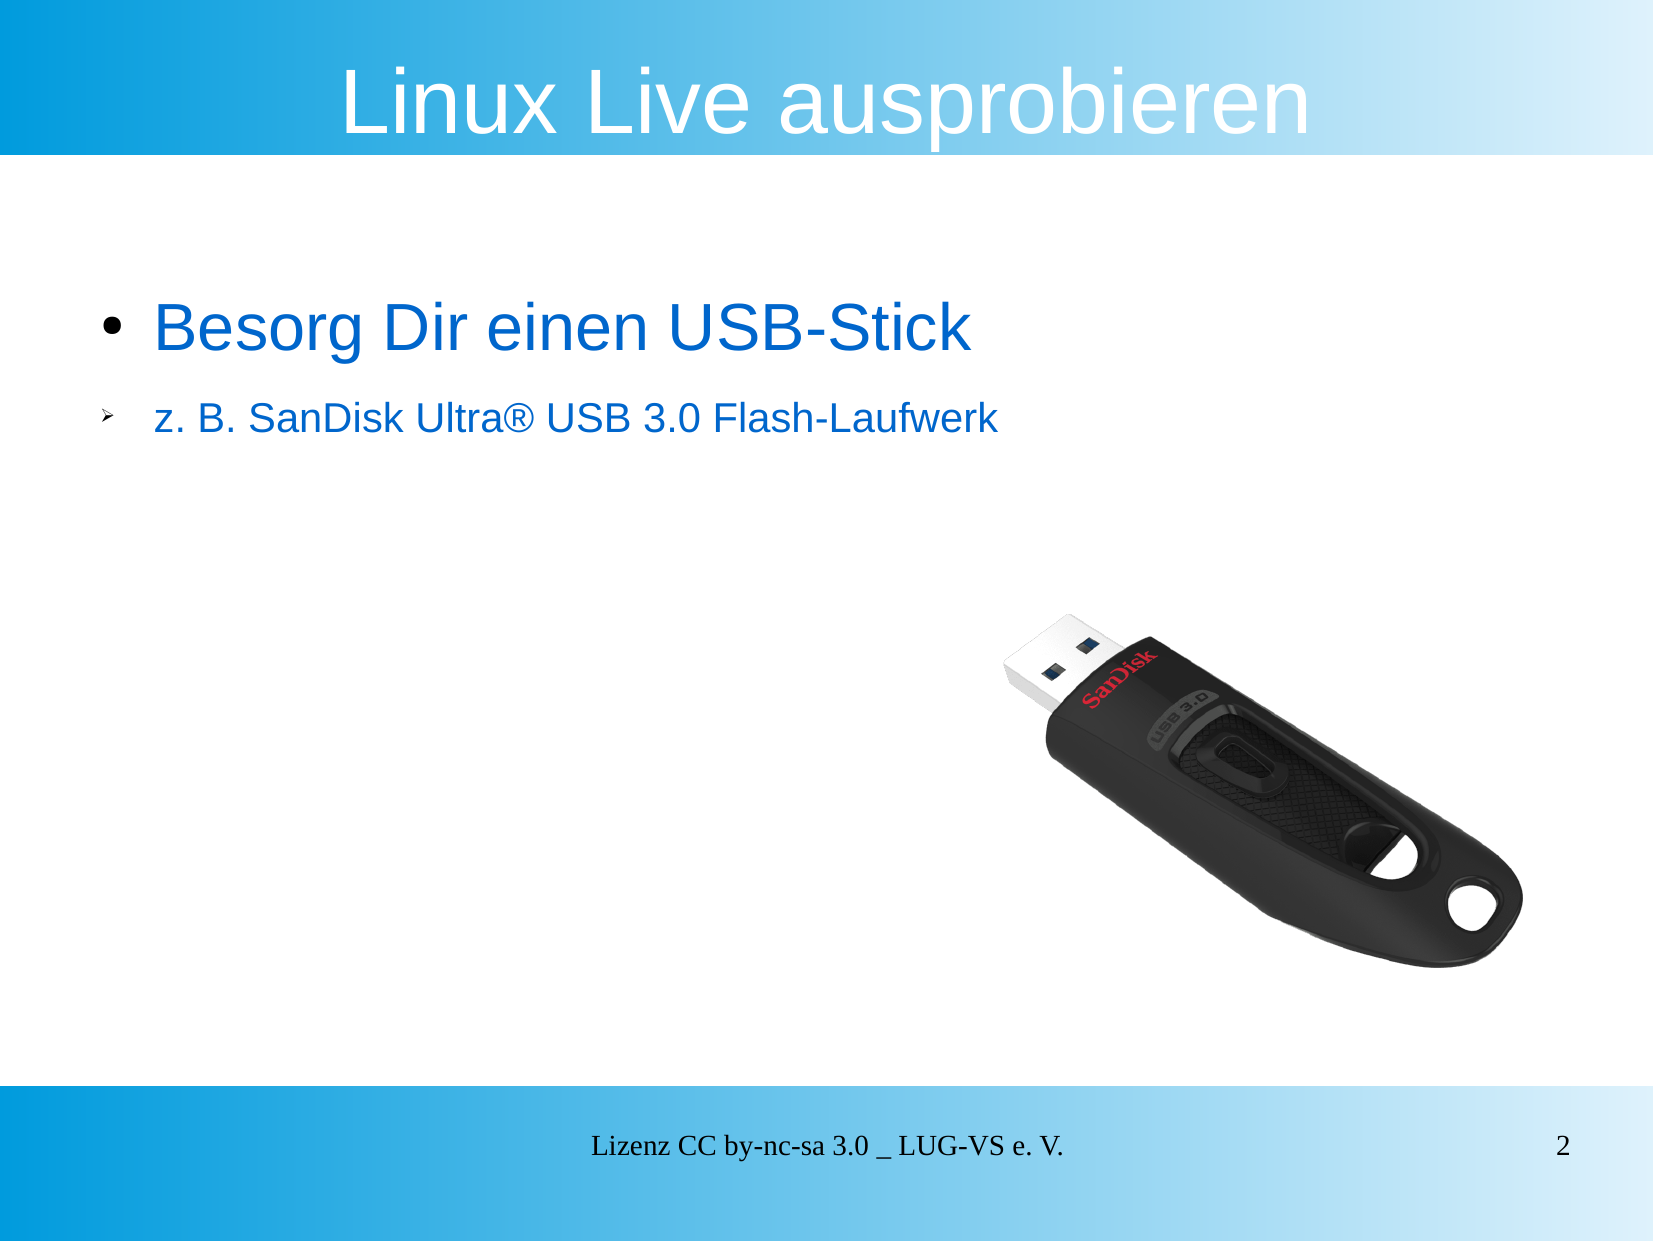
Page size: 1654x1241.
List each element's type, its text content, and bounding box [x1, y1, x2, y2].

title Linux Live ausprobieren [82, 49, 1571, 155]
list Besorg Dir einen USB-Stick z. B. SanDisk Ultra® USB 3.0 Flash-Laufwerk [82, 290, 1571, 1010]
picture [1003, 531, 1523, 1051]
